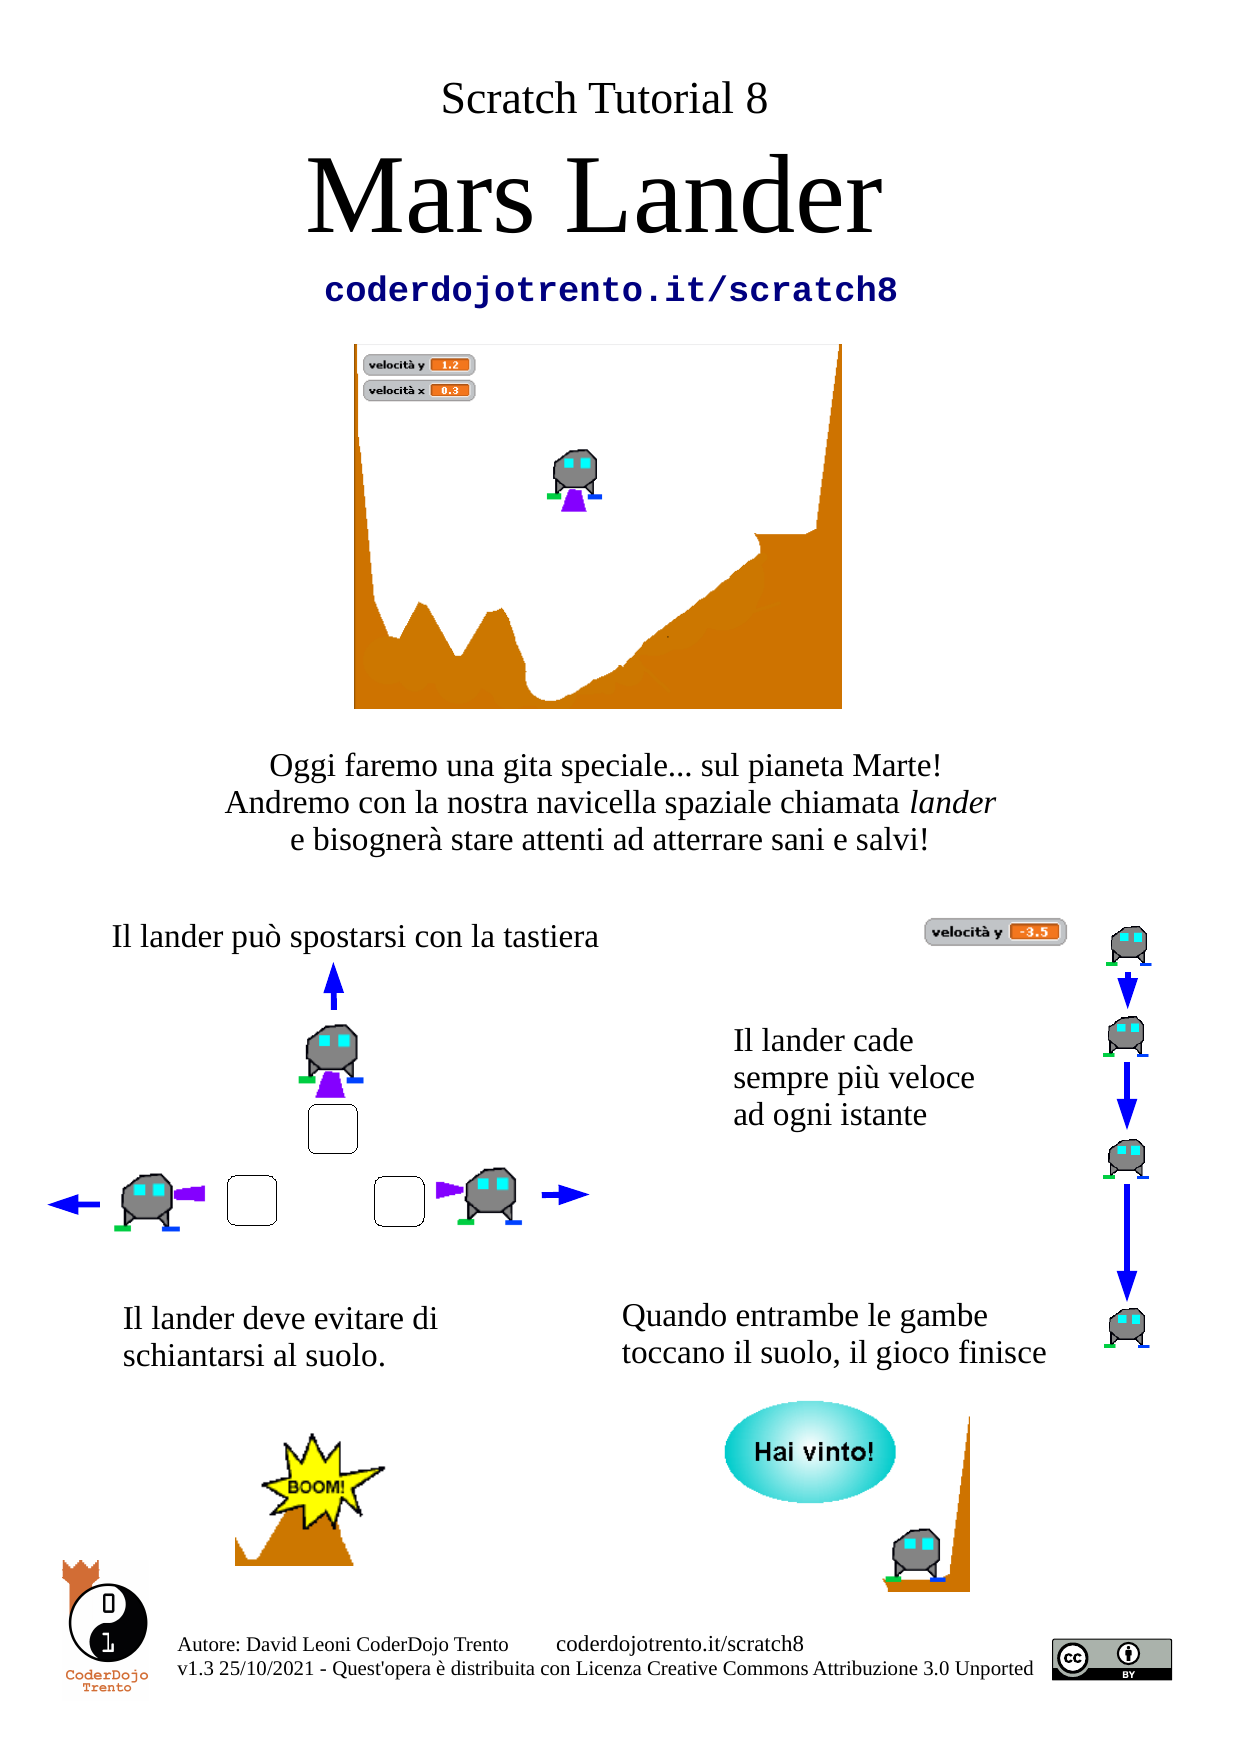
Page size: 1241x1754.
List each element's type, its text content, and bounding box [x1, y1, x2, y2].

text_box Autore: David Leoni CoderDojo Trento coderdojotrento.it/scratch8 v1.3 25/10/2021 - Quest'opera è distribuita con Licenza Creative Commons Attribuzione 3.0 Unported [162, 1623, 1060, 1711]
text_box [413, 1145, 610, 1241]
picture [1093, 1287, 1161, 1359]
text_box w [308, 1104, 358, 1154]
text_box Mars Lander [290, 125, 899, 265]
text_box Il lander deve evitare di schiantarsi al suolo. [108, 1292, 505, 1409]
text_box [31, 1153, 228, 1250]
picture [294, 1010, 378, 1116]
text_box [337, 985, 386, 1121]
picture [716, 1381, 970, 1592]
picture [235, 1399, 390, 1566]
text_box [413, 1223, 423, 1241]
text_box a [227, 1175, 277, 1226]
text_box Il lander cade sempre più veloce ad ogni istante [718, 1014, 1023, 1143]
picture [354, 344, 842, 709]
text_box d [374, 1176, 425, 1227]
picture [1092, 1118, 1161, 1191]
text_box Scratch Tutorial 8 [379, 65, 830, 132]
picture [1060, 1638, 1173, 1681]
picture [62, 1560, 149, 1701]
text_box Oggi faremo una gita speciale... sul pianeta Marte! Andremo con la nostra navicella spaziale chiamata lander e bisognerà stare attenti ad atterrare sani e salvi! [209, 739, 1018, 868]
picture [922, 909, 1071, 950]
picture [100, 1158, 217, 1246]
text_box Quando entrambe le gambe toccano il suolo, il gioco finisce [607, 1289, 1064, 1407]
picture [423, 1151, 534, 1243]
text_box coderdojotrento.it/scratch8 [309, 265, 935, 328]
text_box Il lander può spostarsi con la tastiera [96, 910, 688, 976]
text_box [281, 985, 330, 1121]
picture [1092, 995, 1160, 1068]
picture [1095, 905, 1163, 977]
